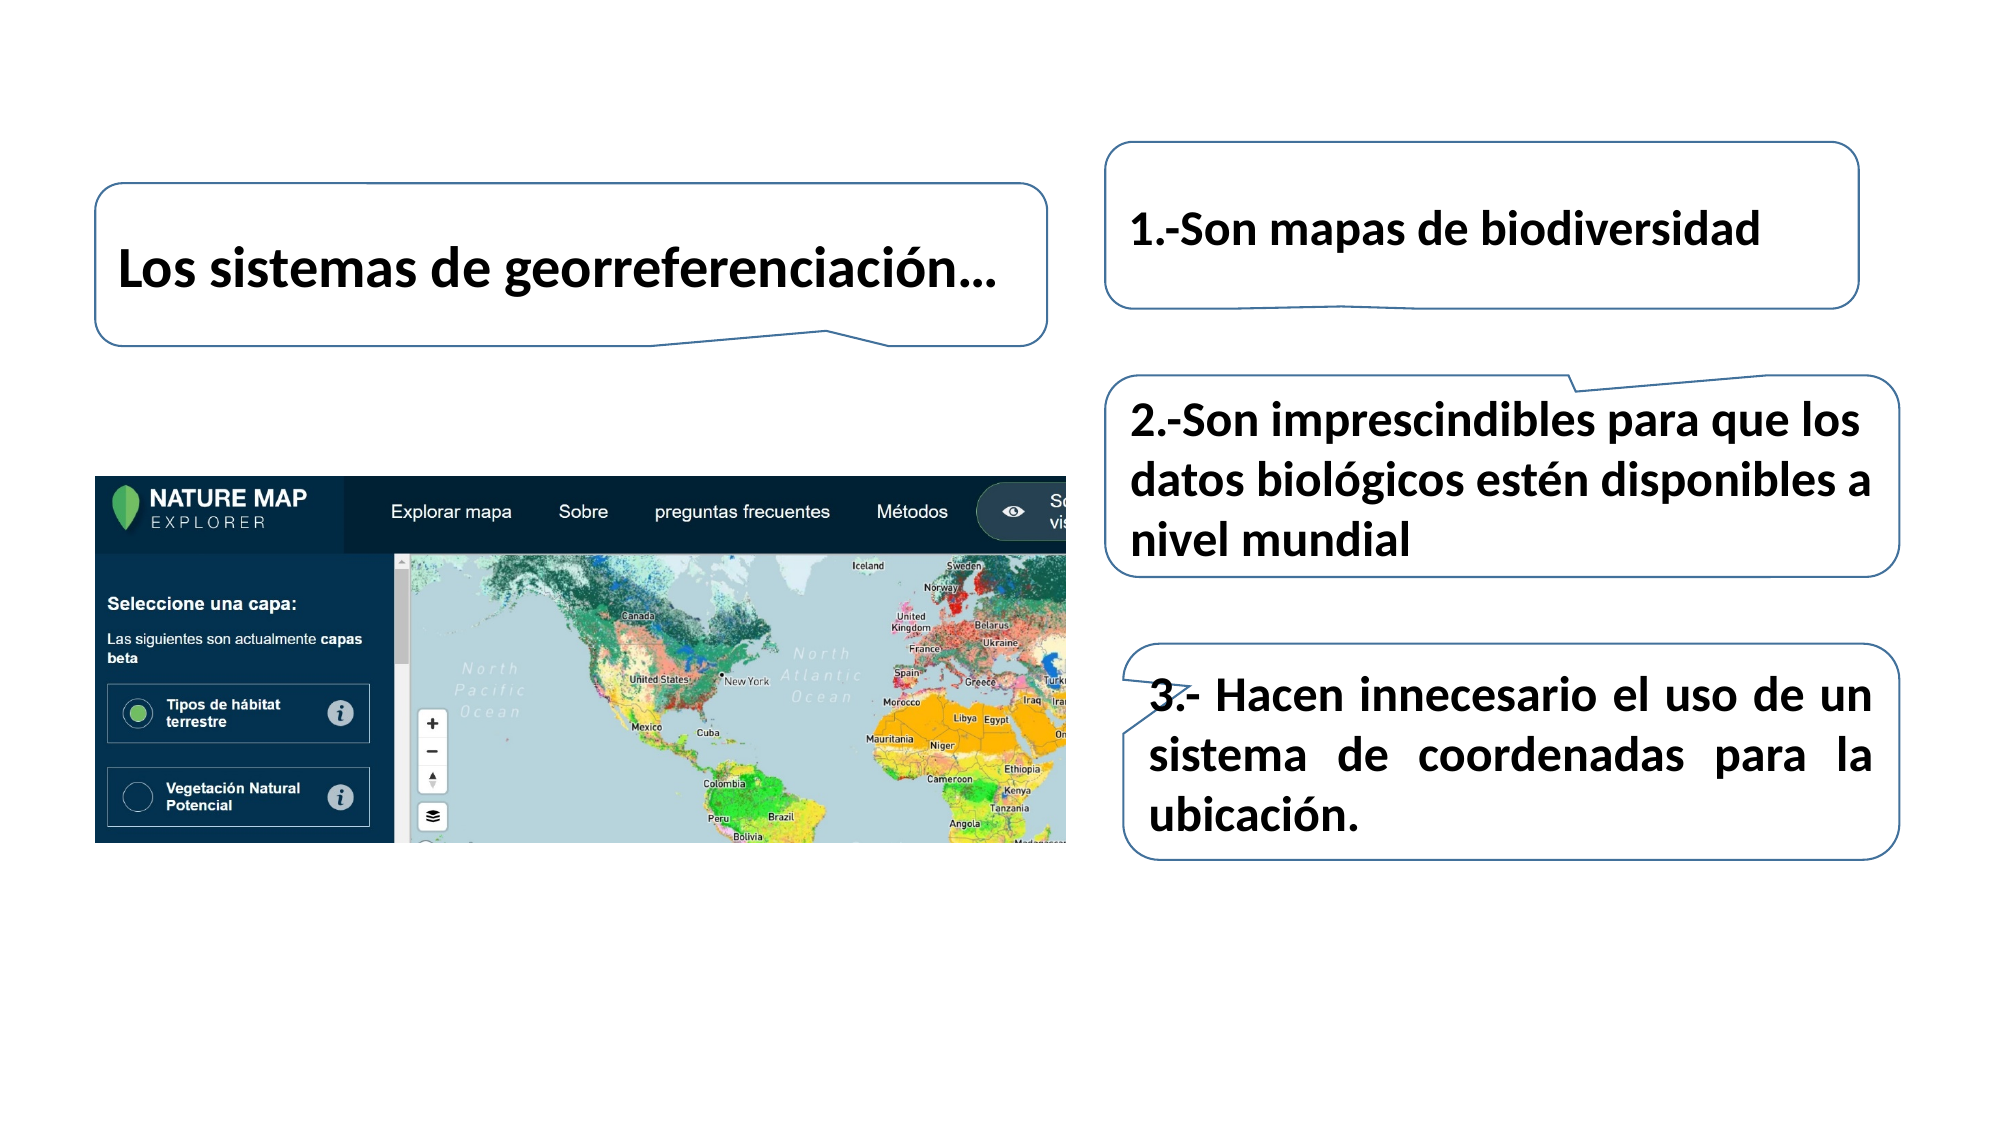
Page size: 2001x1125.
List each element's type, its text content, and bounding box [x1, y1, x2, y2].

text_box Los sistemas de georreferenciación… [95, 183, 1048, 347]
text_box 3.- Hacen innecesario el uso de un sistema de coordenadas para la ubicación. [1123, 643, 1900, 860]
text_box 2.-Son imprescindibles para que los datos biológicos estén disponibles a nivel mundial [1105, 375, 1900, 577]
text_box 1.-Son mapas de biodiversidad [1105, 141, 1859, 309]
picture [95, 476, 1066, 843]
